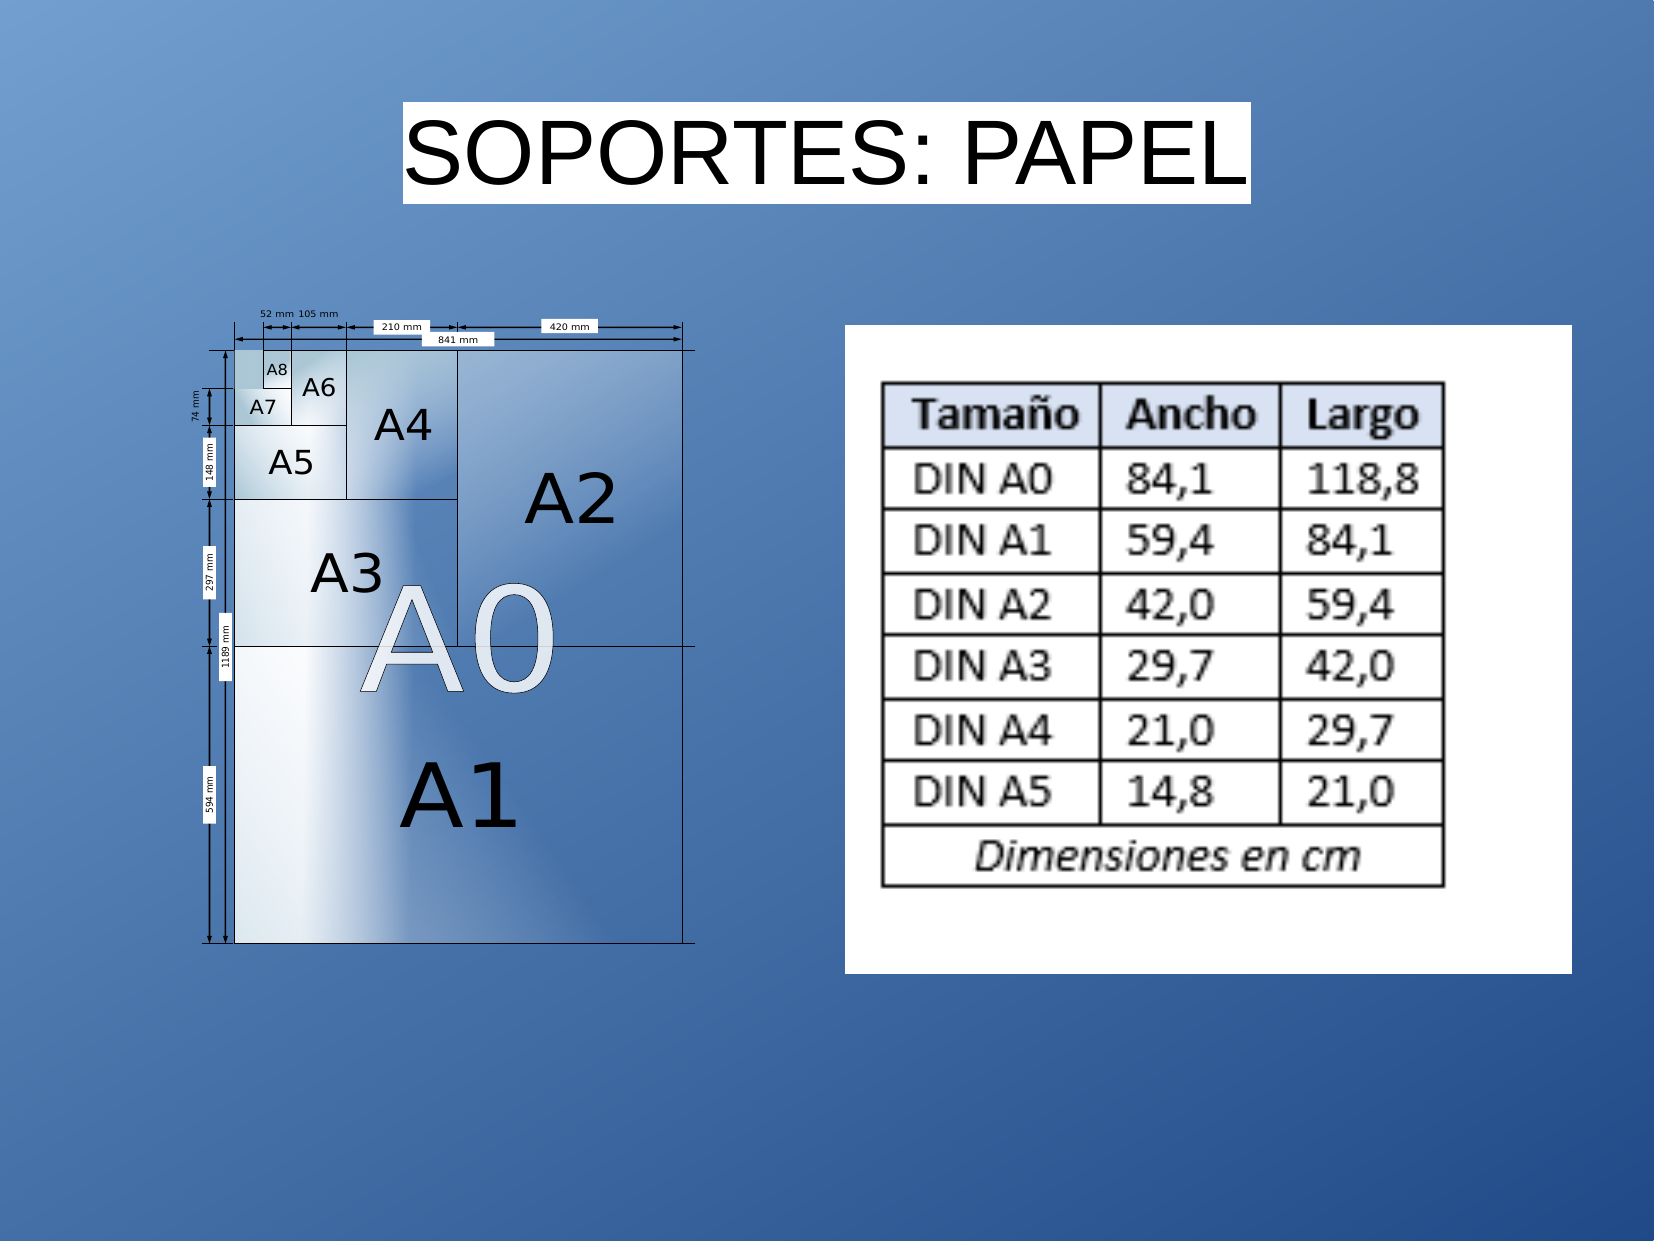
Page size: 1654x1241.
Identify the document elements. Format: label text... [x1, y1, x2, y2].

picture [845, 325, 1572, 974]
title SOPORTES: PAPEL [82, 49, 1571, 257]
picture [179, 290, 713, 1010]
